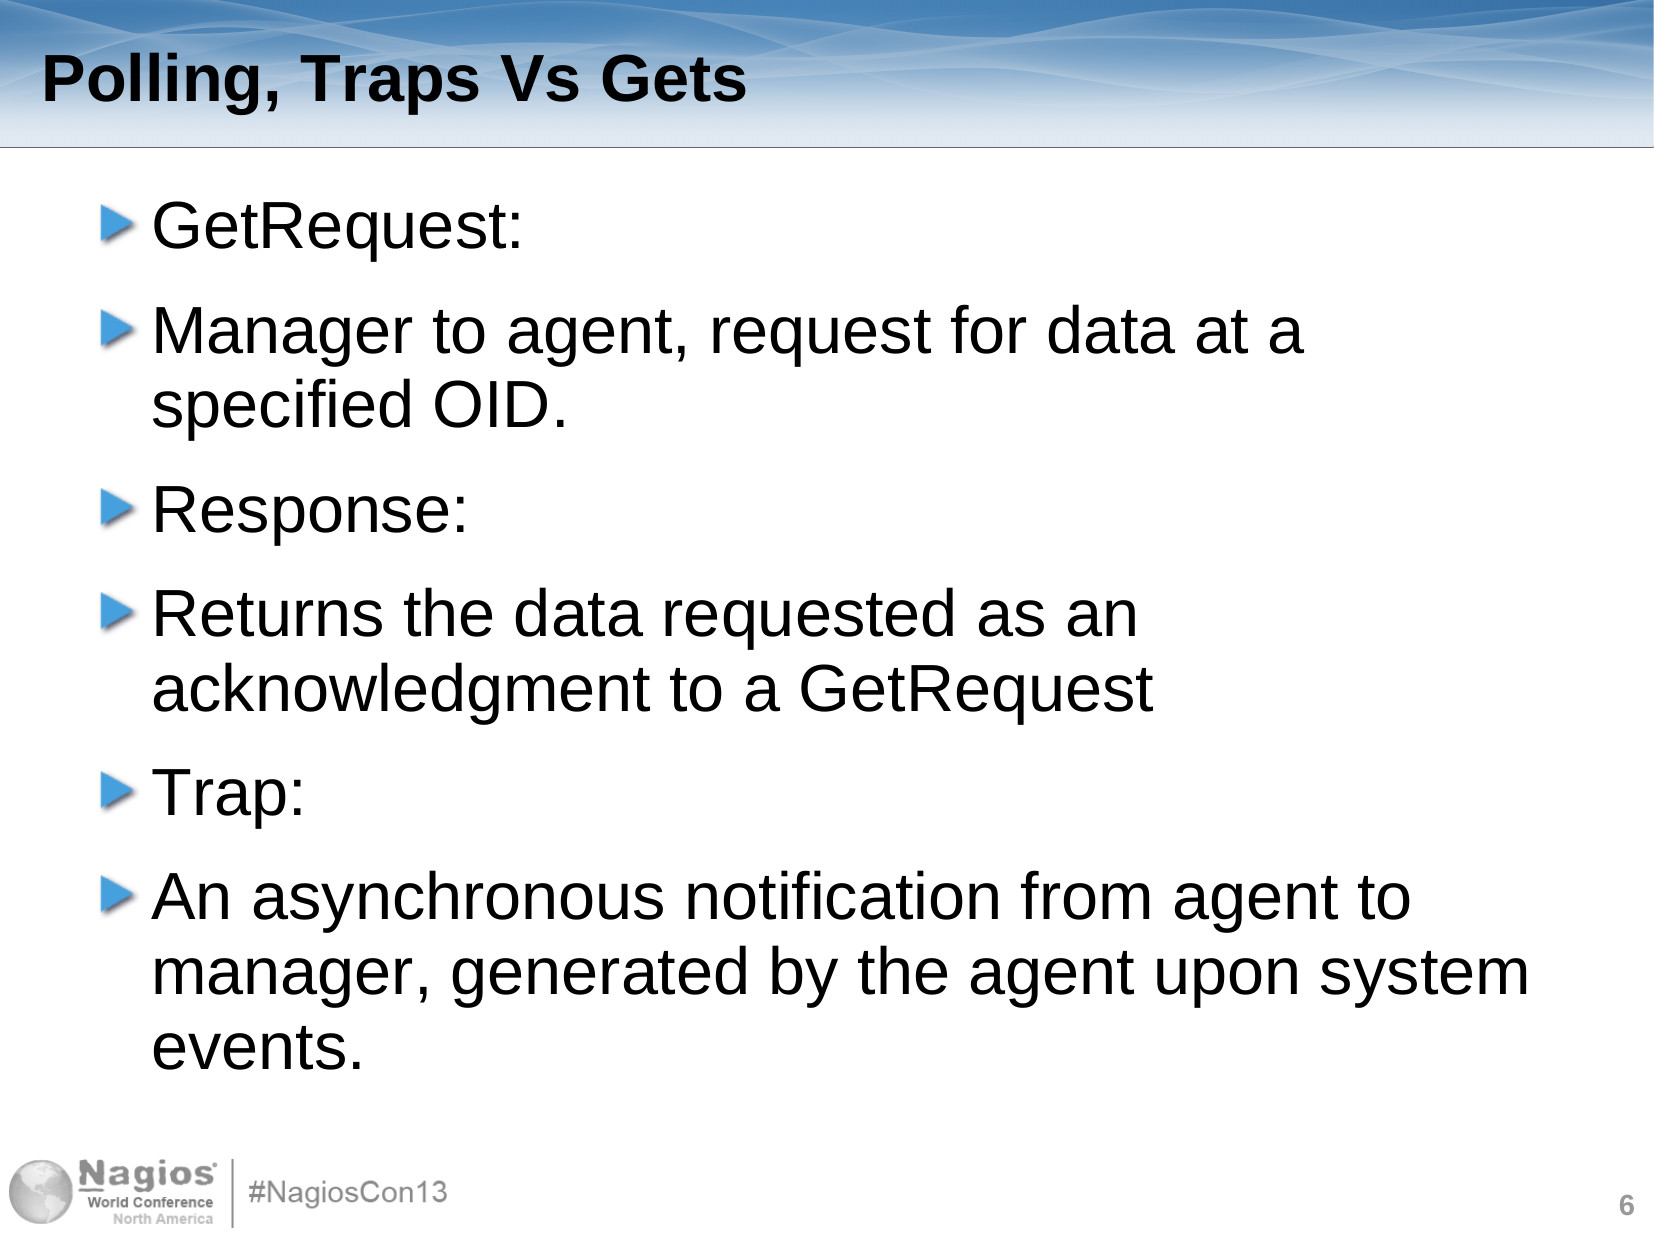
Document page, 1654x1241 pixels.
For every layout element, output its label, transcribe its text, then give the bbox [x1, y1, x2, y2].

title Polling, Traps Vs Gets [41, 29, 1248, 127]
picture [9, 1159, 453, 1228]
picture [0, 0, 1654, 147]
list GetRequest: Manager to agent, request for data at a specified OID. Response: Returns the data requested as an acknowledgment to a GetRequest Trap: An asynchronous notification from agent to manager, generated by the agent upon system events. [80, 188, 1569, 1084]
